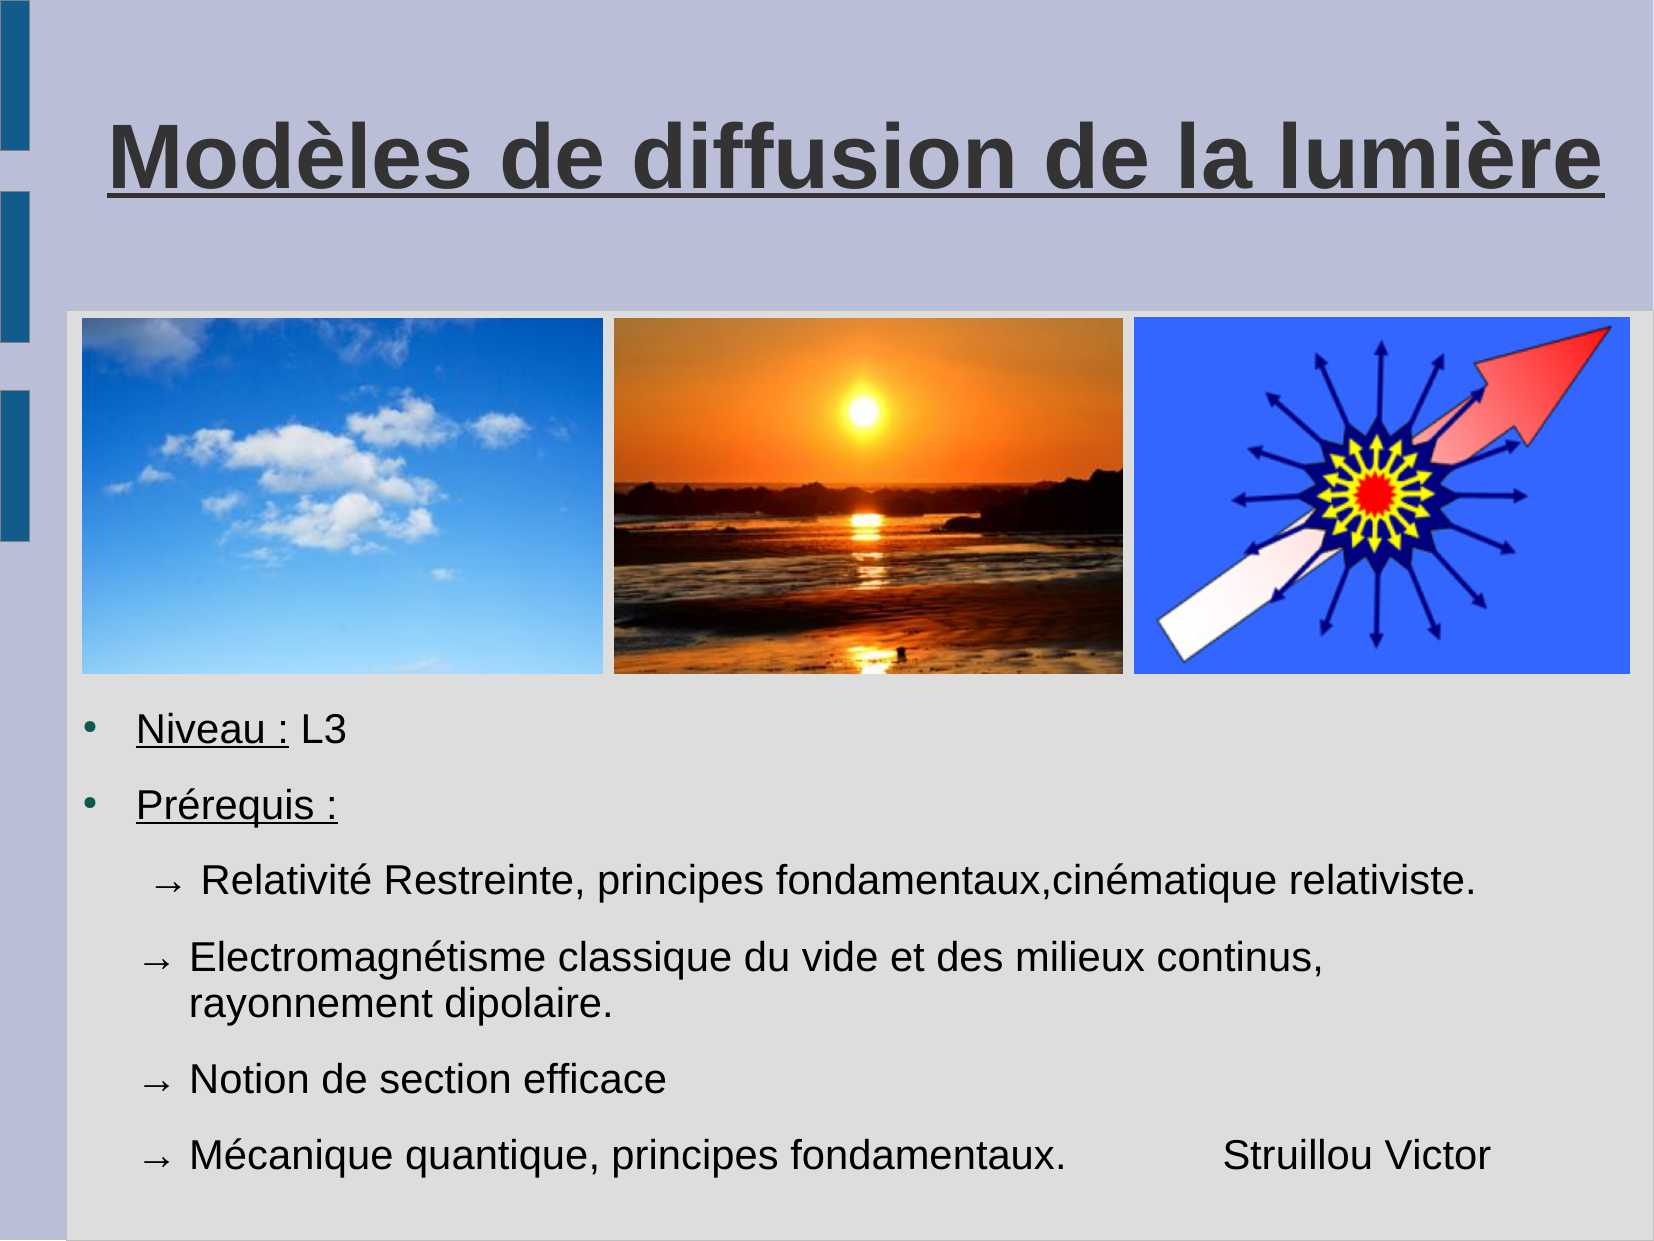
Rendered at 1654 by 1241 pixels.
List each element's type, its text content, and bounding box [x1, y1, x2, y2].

picture [1134, 317, 1630, 674]
title Modèles de diffusion de la lumière [47, 52, 1654, 260]
picture [614, 318, 1123, 674]
list Niveau : L3 Prérequis : → Relativité Restreinte, principes fondamentaux,cinématique relativiste. → Electromagnétisme classique du vide et des milieux continus, rayonnement dipolaire. → Notion de section efficace → Mécanique quantique, principes fondamentaux. Struillou Victor [47, 259, 1580, 1241]
picture [82, 318, 603, 674]
